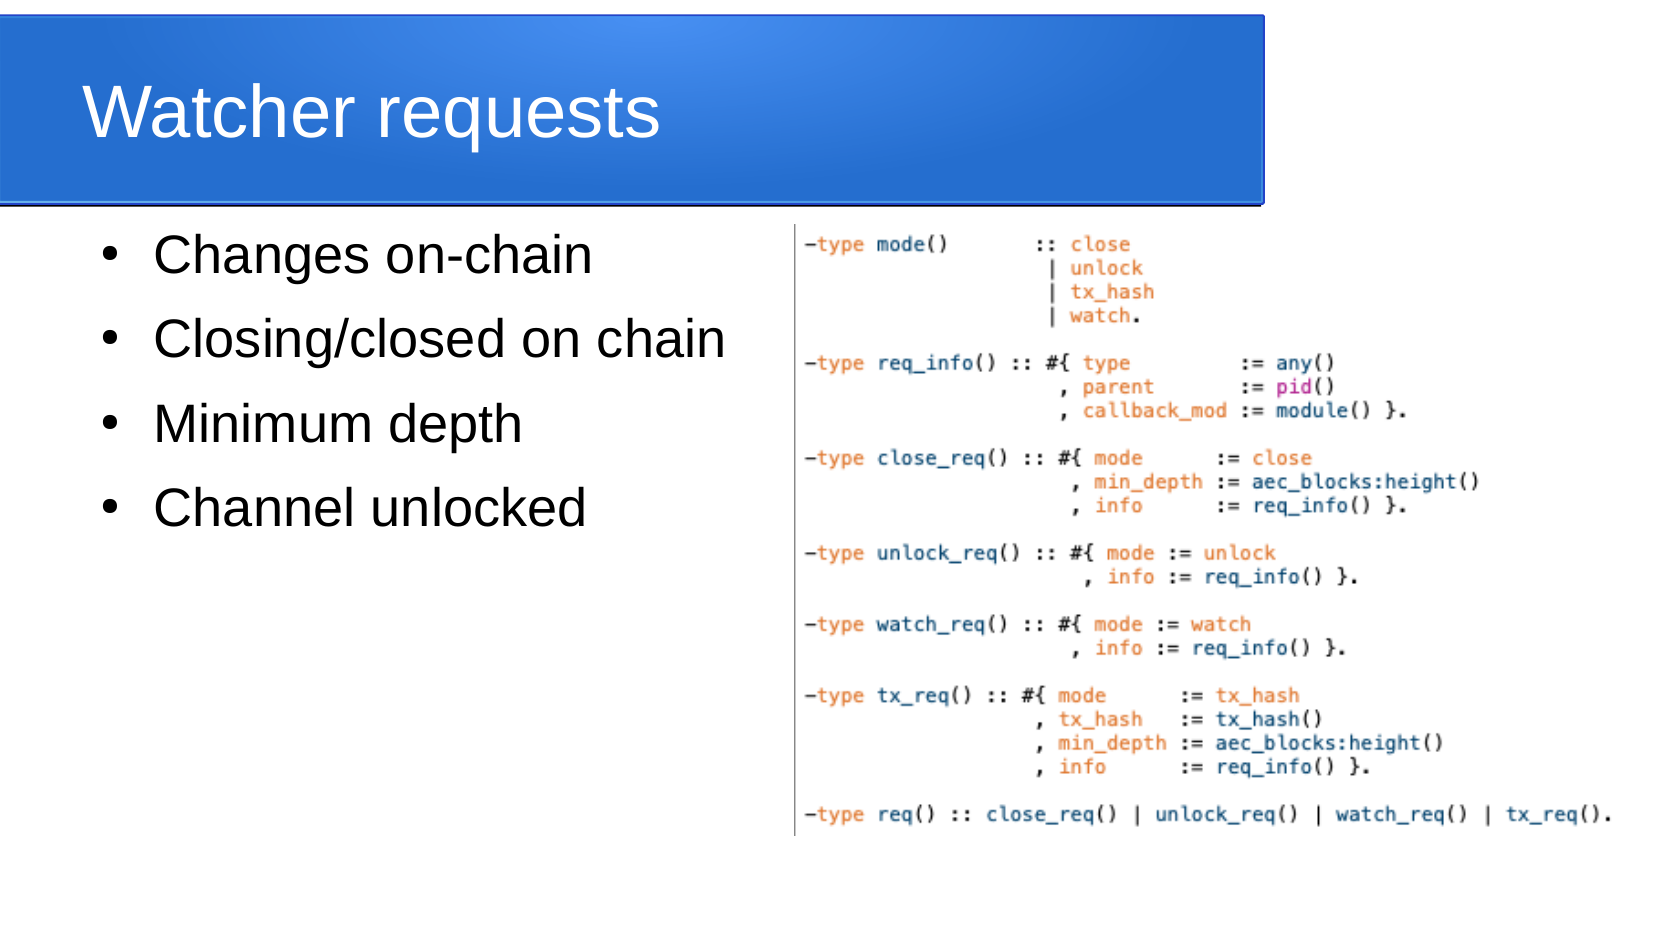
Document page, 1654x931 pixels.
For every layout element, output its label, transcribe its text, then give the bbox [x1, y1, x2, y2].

list Changes on-chain Closing/closed on chain Minimum depth Channel unlocked [82, 224, 794, 764]
picture [794, 224, 1632, 836]
title Watcher requests [82, 35, 1235, 189]
